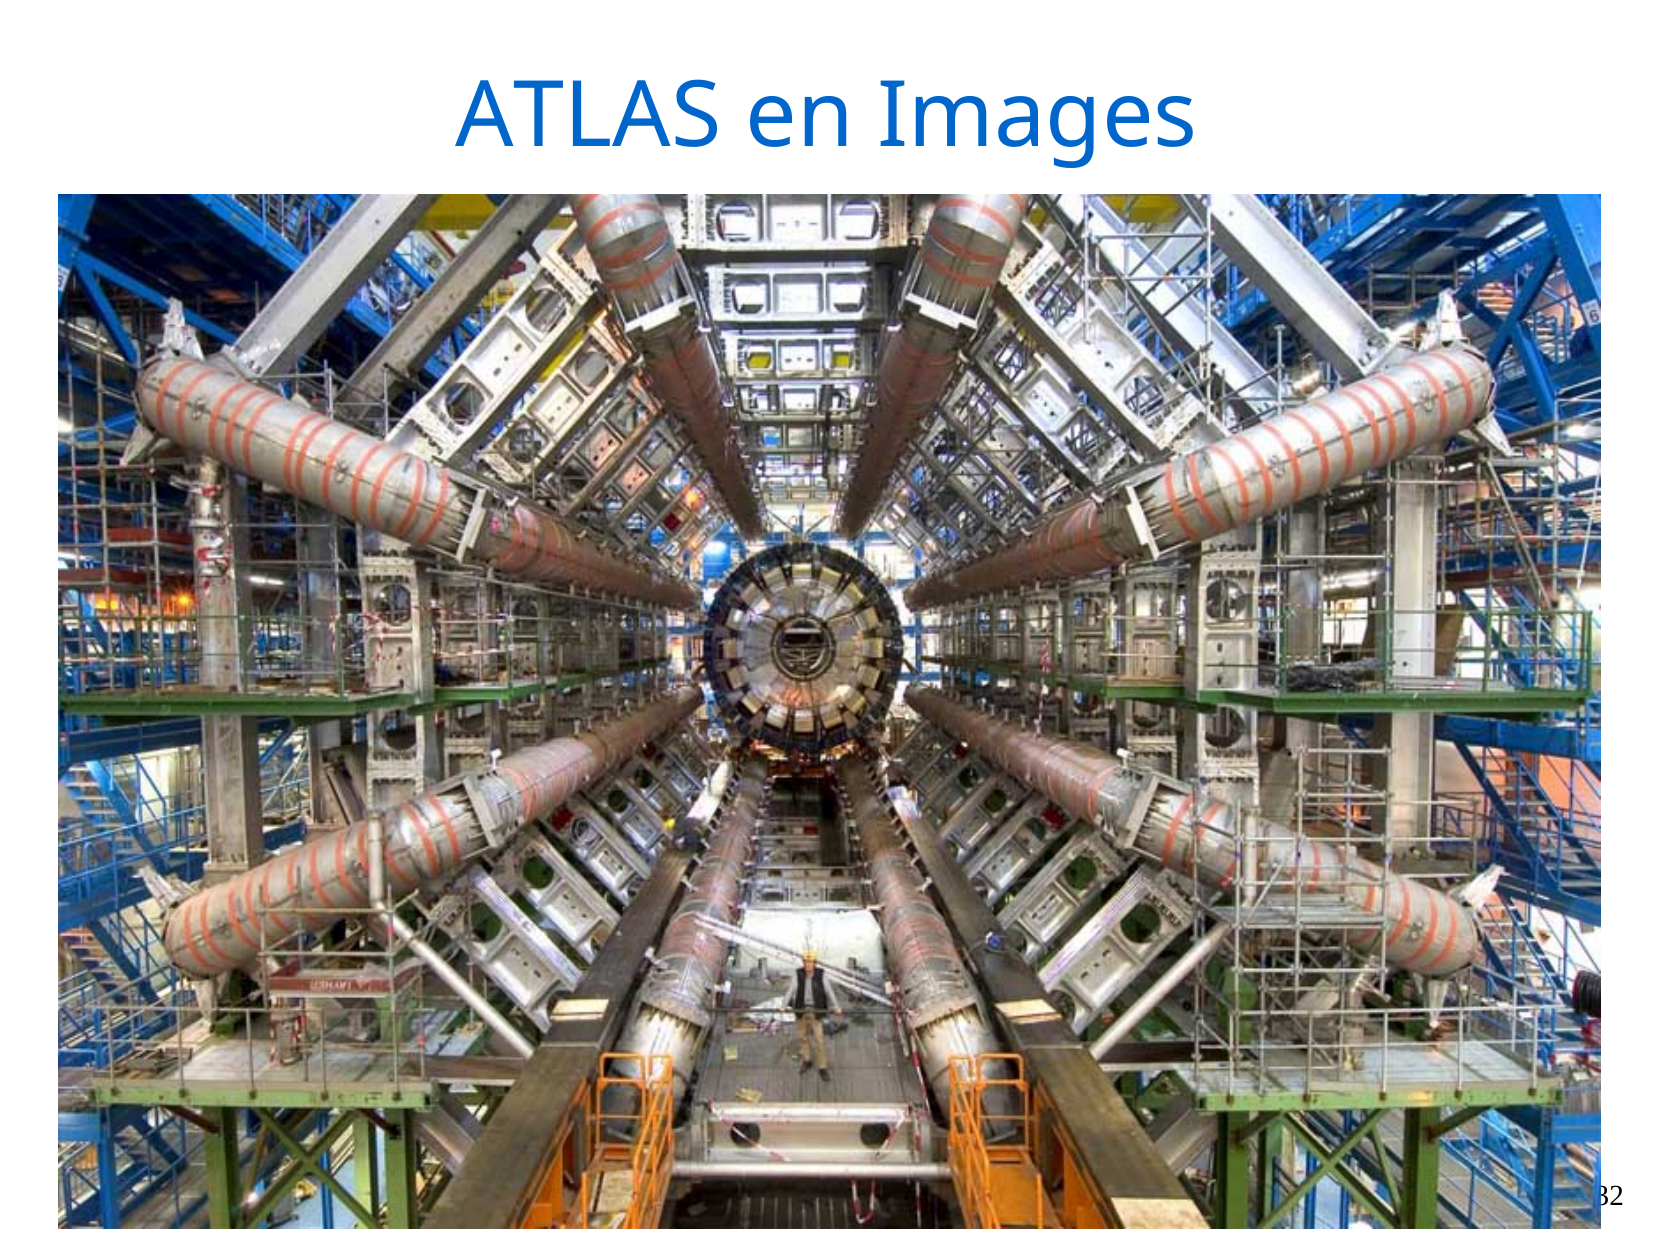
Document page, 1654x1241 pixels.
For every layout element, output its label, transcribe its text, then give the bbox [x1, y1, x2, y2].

title ATLAS en Images [0, 8, 1654, 216]
picture [58, 194, 1601, 1229]
